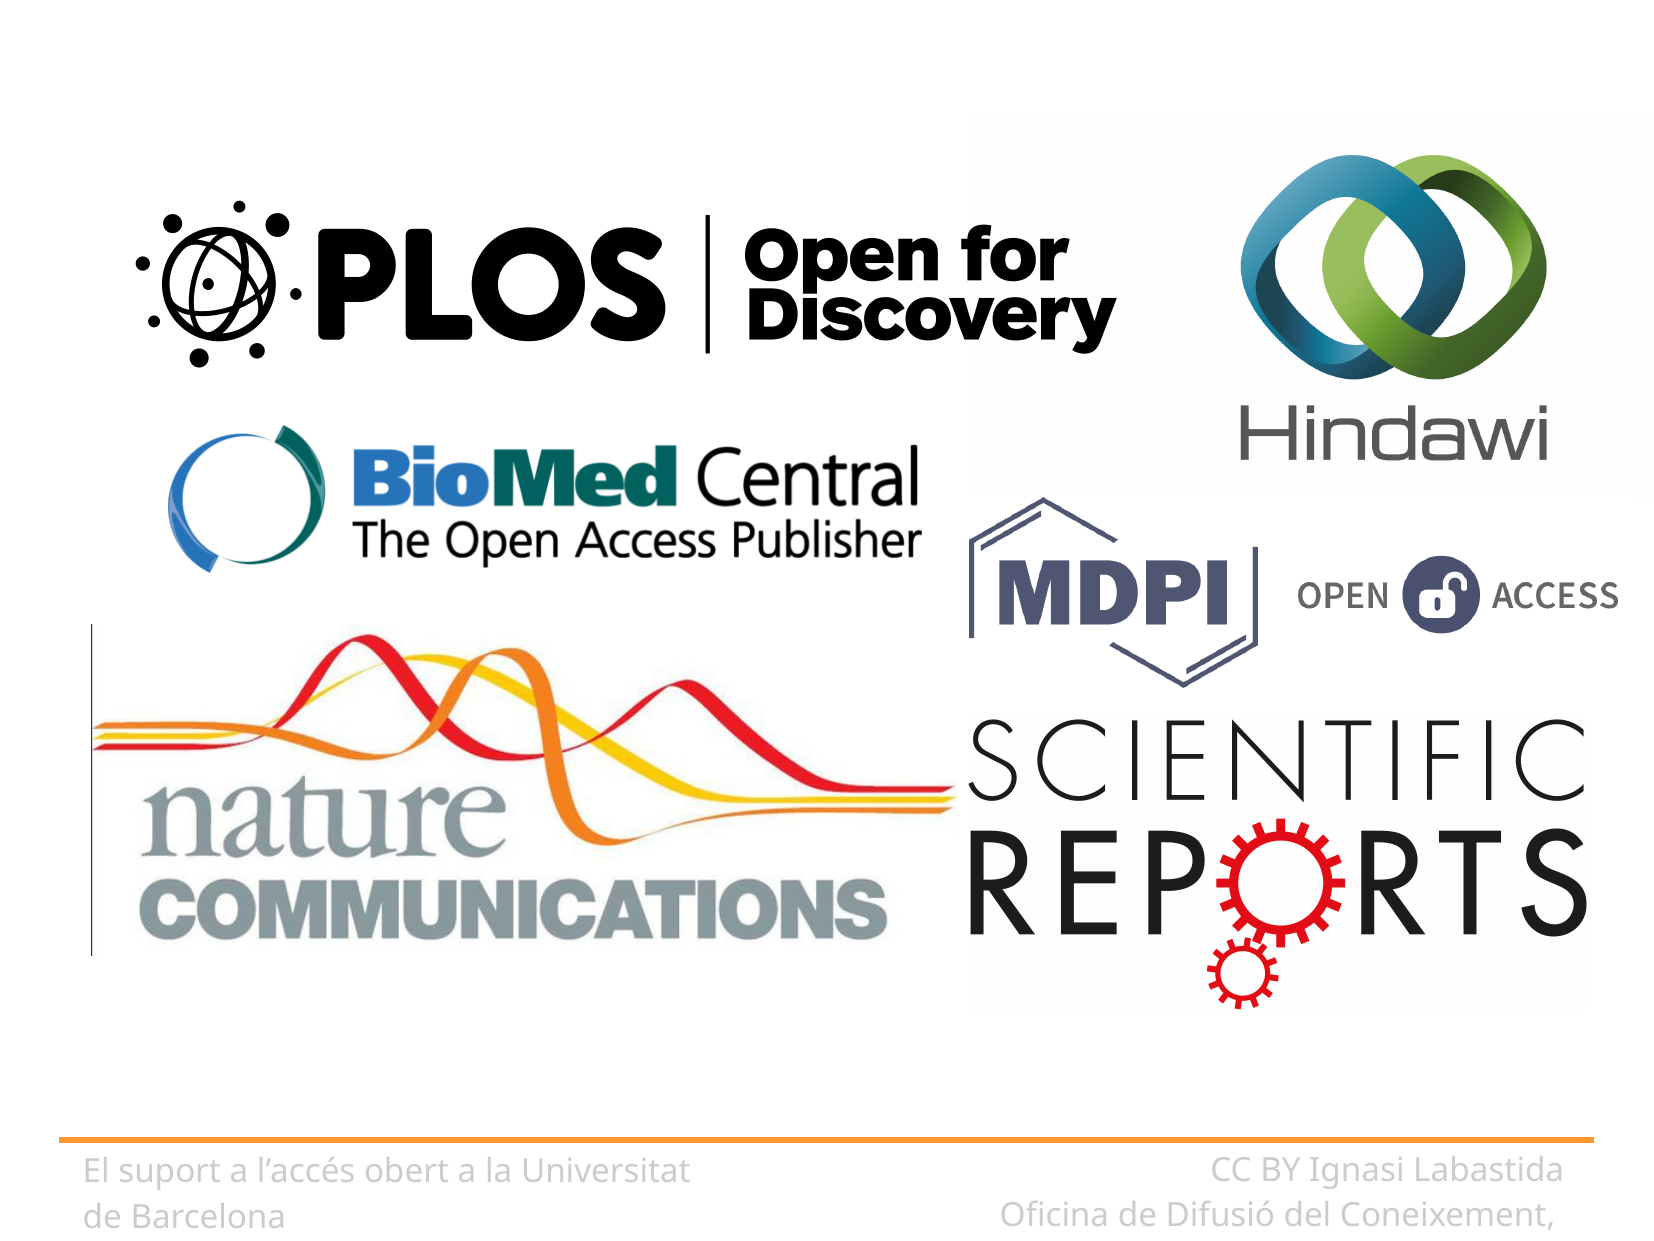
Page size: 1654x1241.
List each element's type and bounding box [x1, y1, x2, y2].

picture [968, 718, 1587, 1010]
picture [168, 425, 922, 573]
picture [91, 113, 1654, 956]
